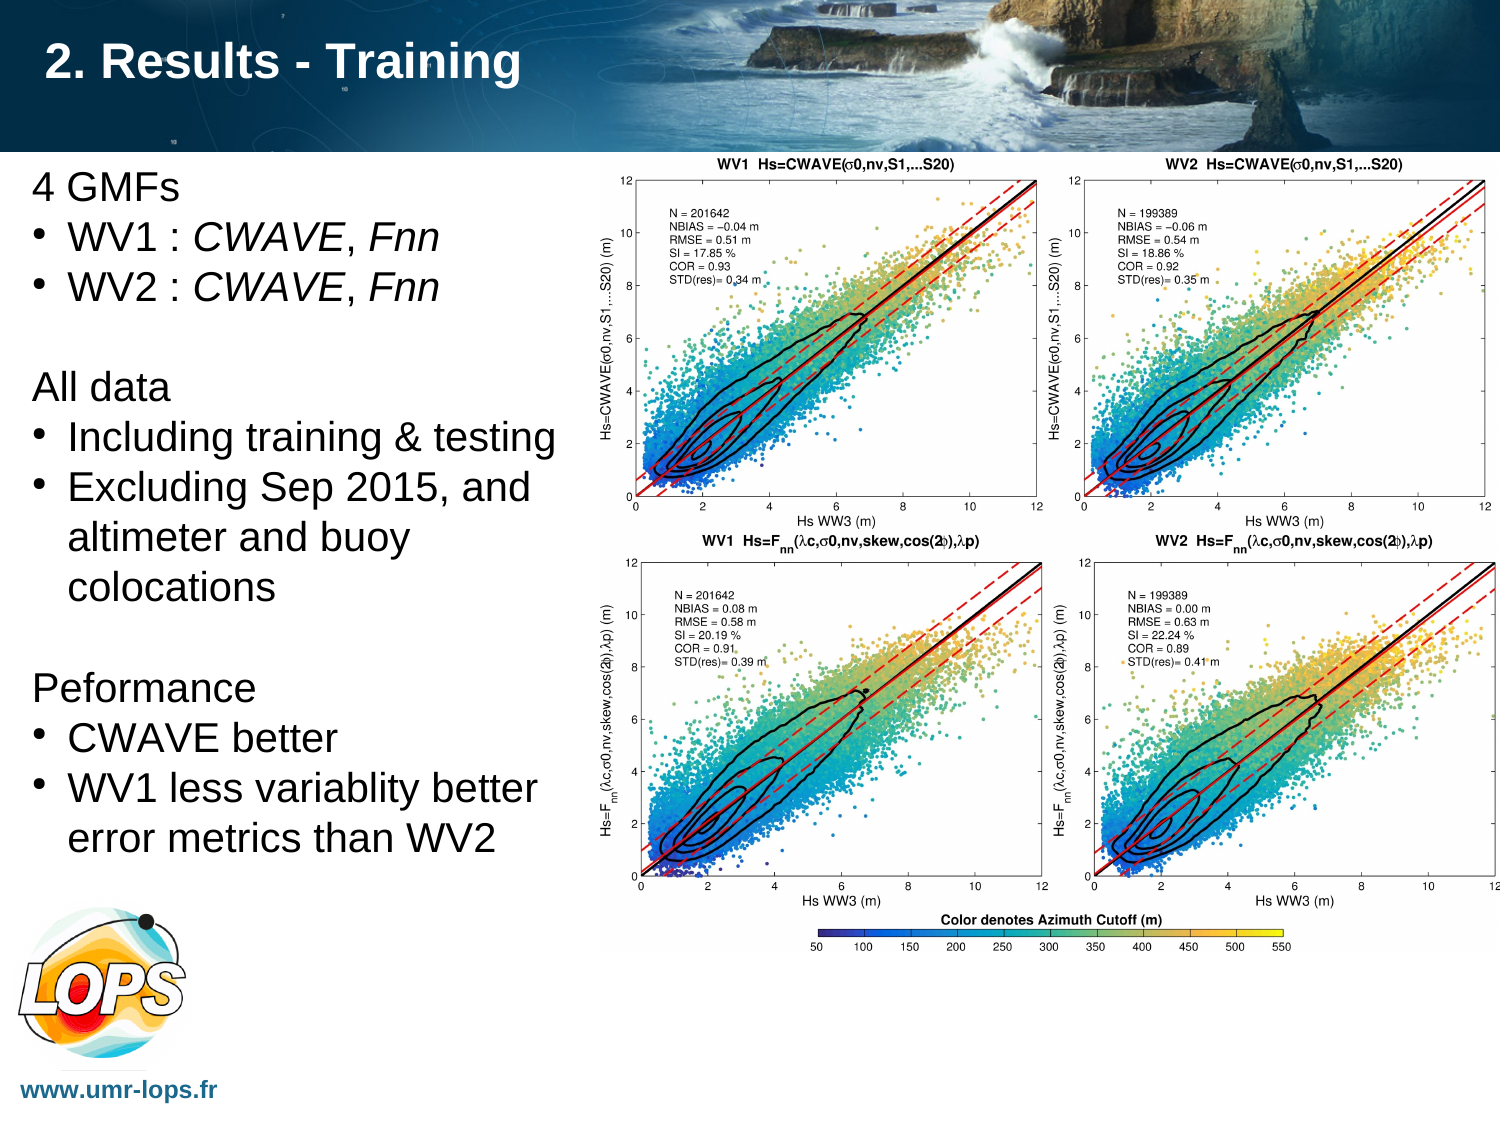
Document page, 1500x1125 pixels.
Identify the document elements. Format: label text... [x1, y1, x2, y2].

picture [0, 0, 1500, 152]
text_box 2. Results - Training [29, 17, 812, 166]
picture [600, 158, 1500, 951]
picture [12, 897, 195, 1071]
text_box 4 GMFs WV1 : CWAVE, Fnn WV2 : CWAVE, Fnn All data Including training & testing Excluding Sep 2015, and altimeter and buoy colocations Peformance CWAVE better WV1 less variablity better error metrics than WV2 [17, 152, 574, 868]
